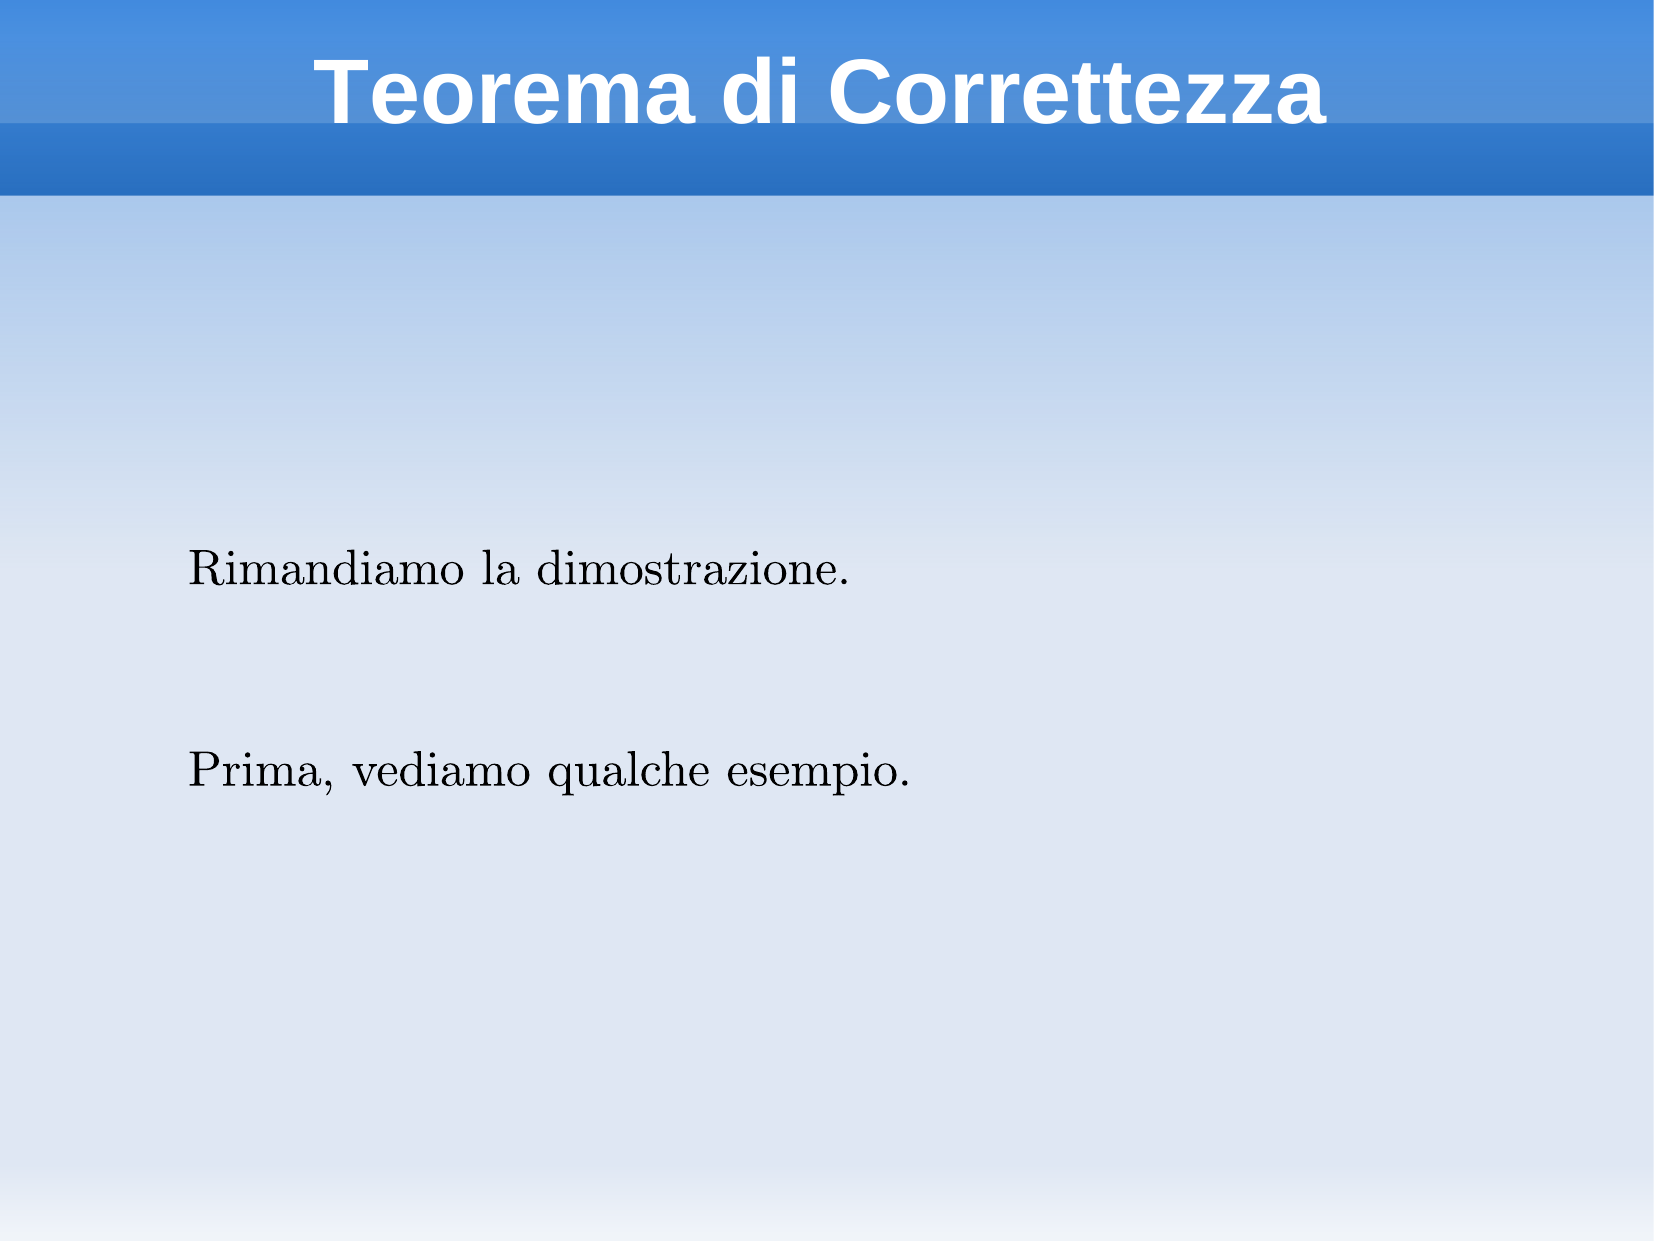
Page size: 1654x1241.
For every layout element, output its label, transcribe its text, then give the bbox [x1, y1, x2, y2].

title Teorema di Correttezza [76, 0, 1565, 188]
text_box [187, 549, 912, 796]
picture [0, 0, 1654, 1241]
